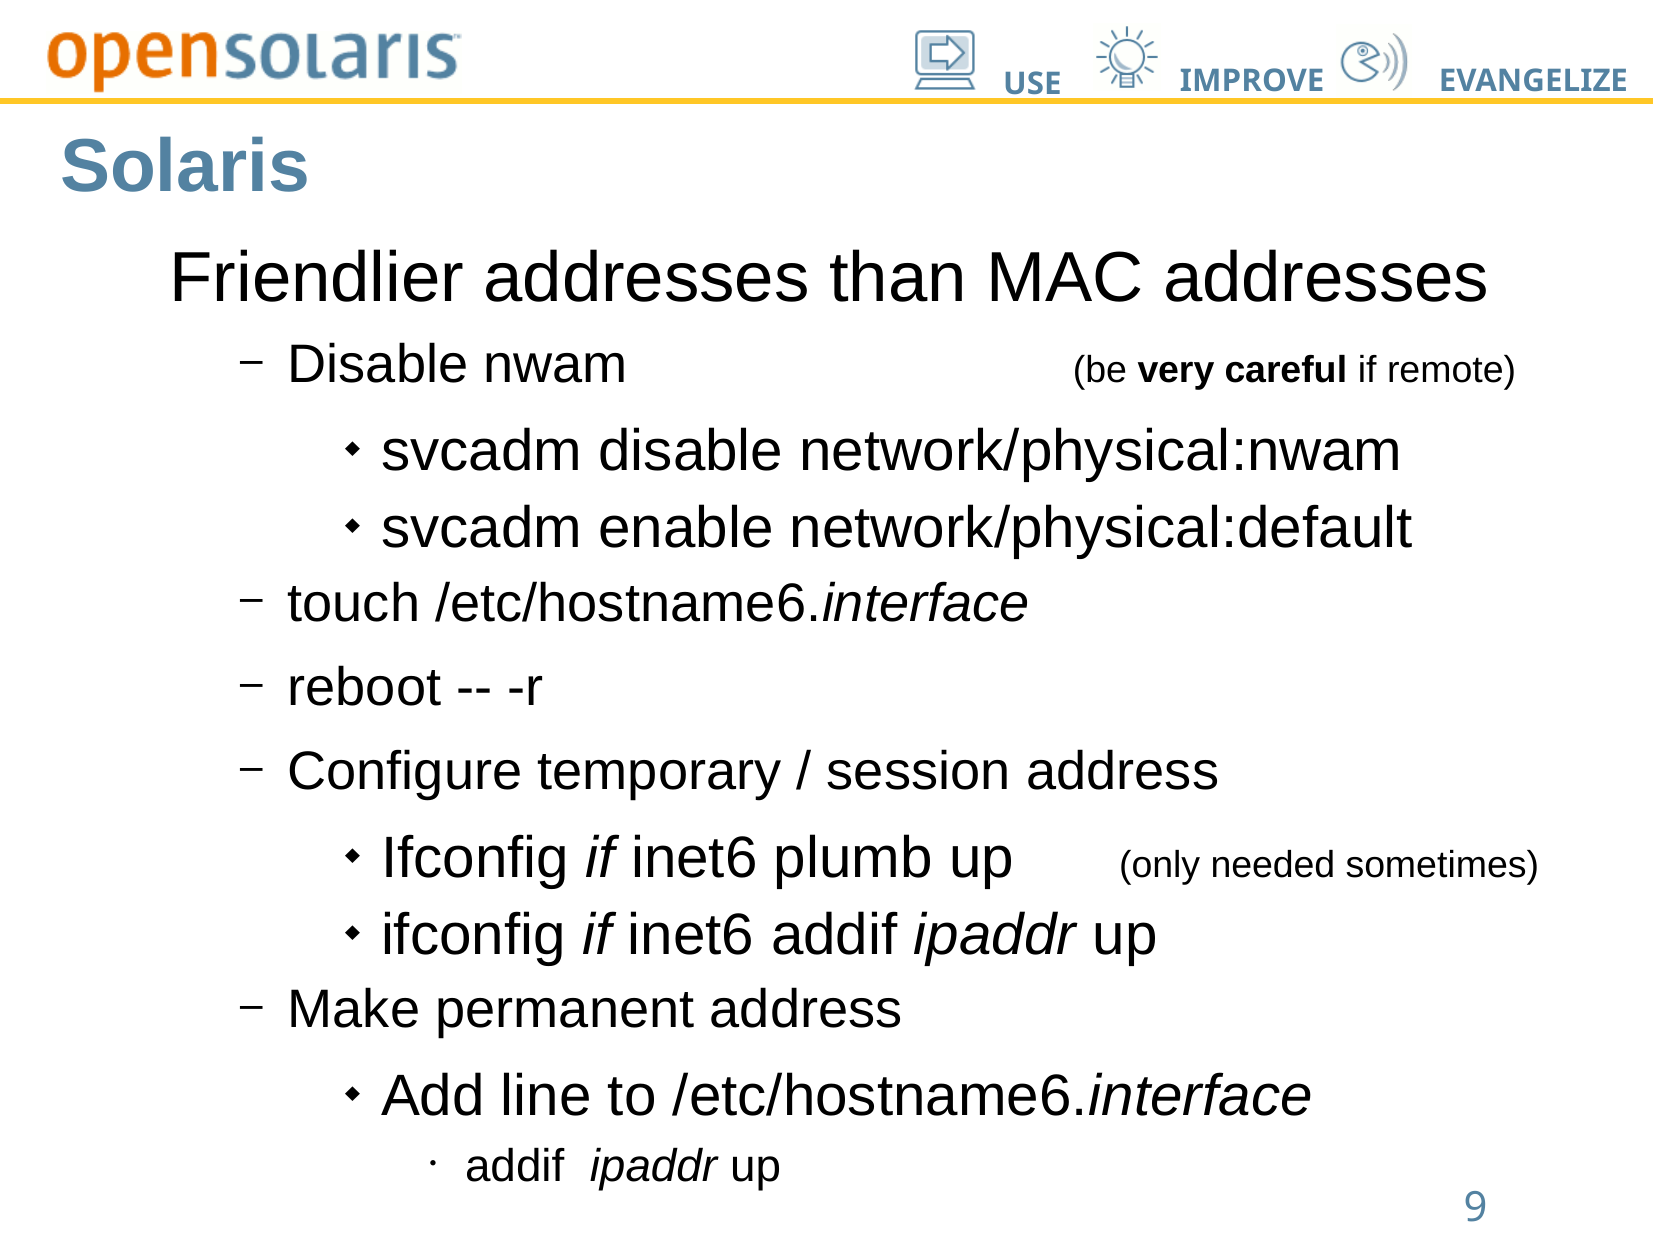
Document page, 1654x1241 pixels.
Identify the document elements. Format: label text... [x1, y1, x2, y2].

picture [1093, 23, 1161, 91]
picture [907, 22, 983, 98]
title Solaris [60, 120, 1534, 211]
picture [1336, 24, 1412, 98]
picture [46, 31, 462, 94]
list Friendlier addresses than MAC addresses Disable nwam (be very careful if remote) svcadm disable network/physical:nwam svcadm enable network/physical:default touch /etc/hostname6.interface reboot -- -r Configure temporary / session address Ifconfig if inet6 plumb up (only needed sometimes) ifconfig if inet6 addif ipaddr up Make permanent address Add line to /etc/hostname6.interface addif ipaddr up [98, 237, 1556, 1151]
